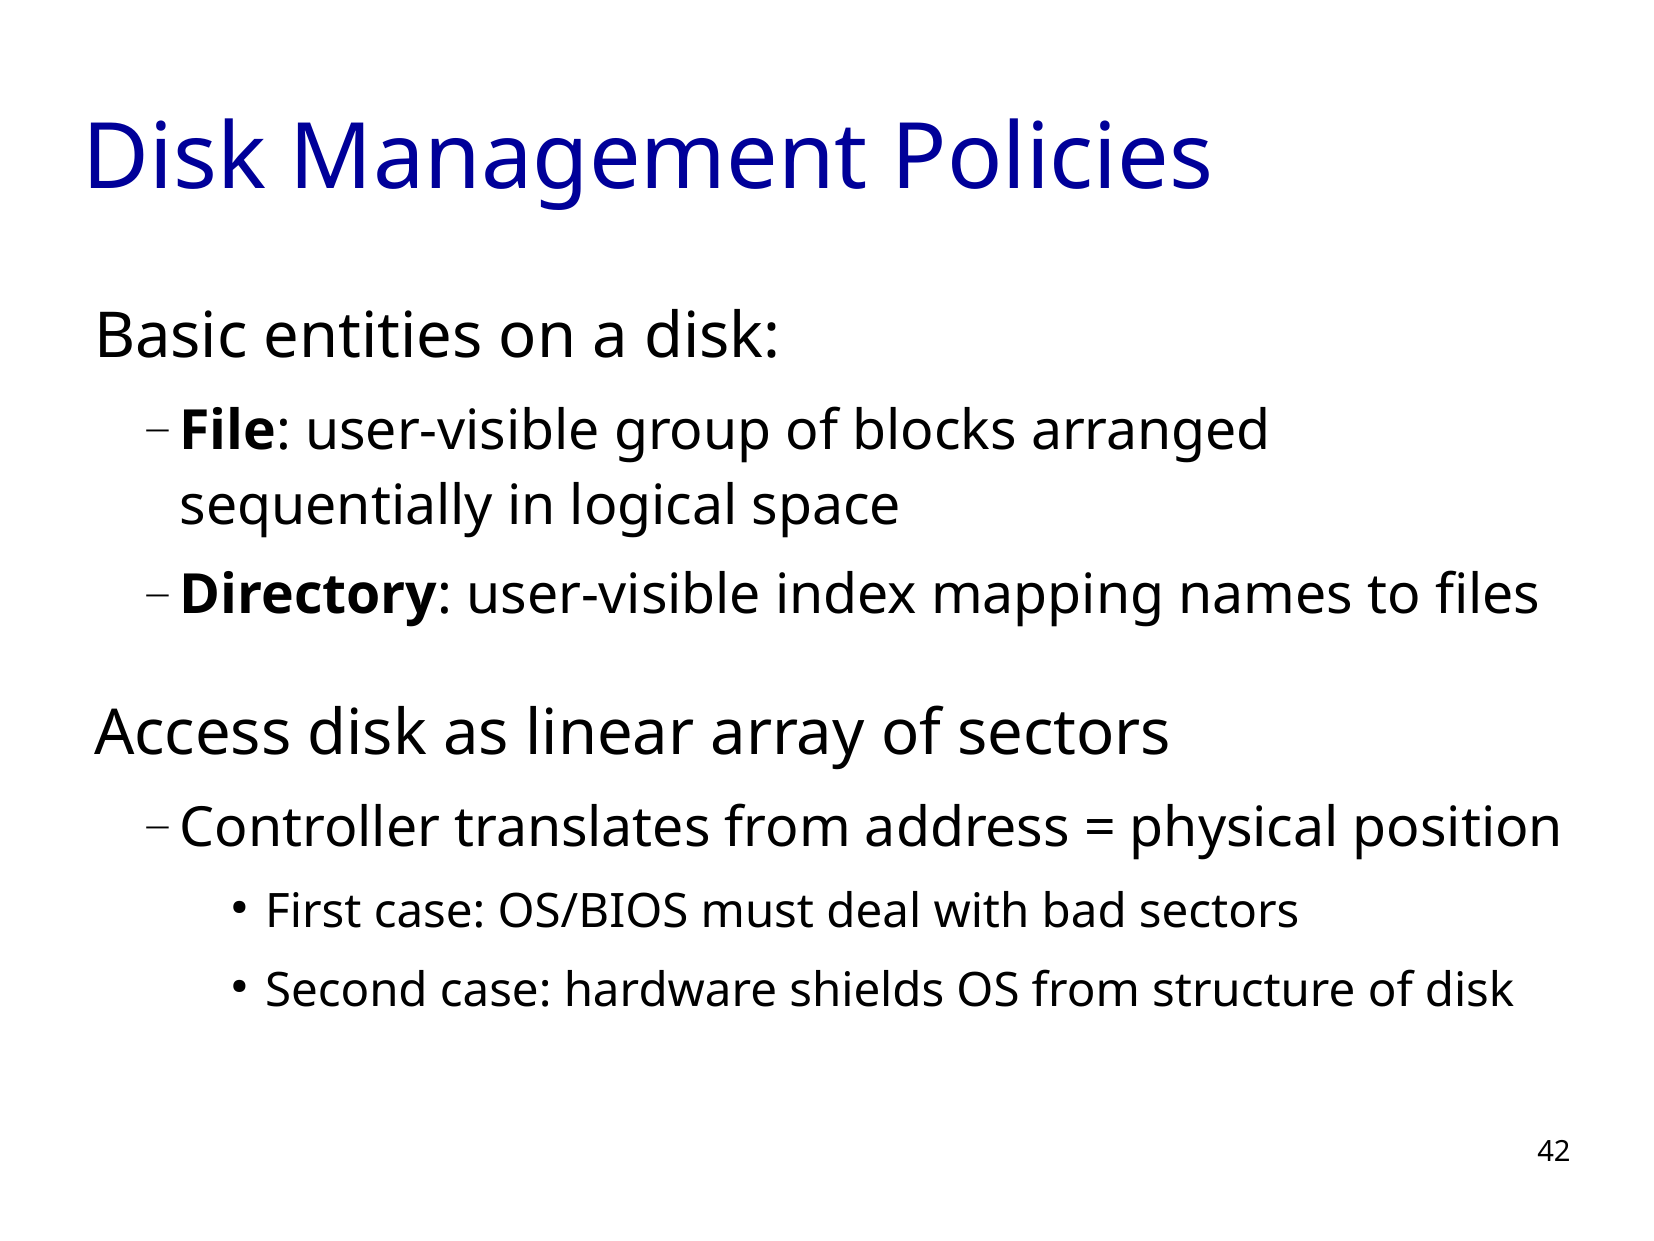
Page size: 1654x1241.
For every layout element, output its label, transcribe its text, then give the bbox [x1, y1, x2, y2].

list Basic entities on a disk: File: user-visible group of blocks arranged sequentially in logical space Directory: user-visible index mapping names to files Access disk as linear array of sectors Controller translates from address = physical position First case: OS/BIOS must deal with bad sectors Second case: hardware shields OS from structure of disk [60, 290, 1571, 1096]
title Disk Management Policies [82, 49, 1571, 257]
